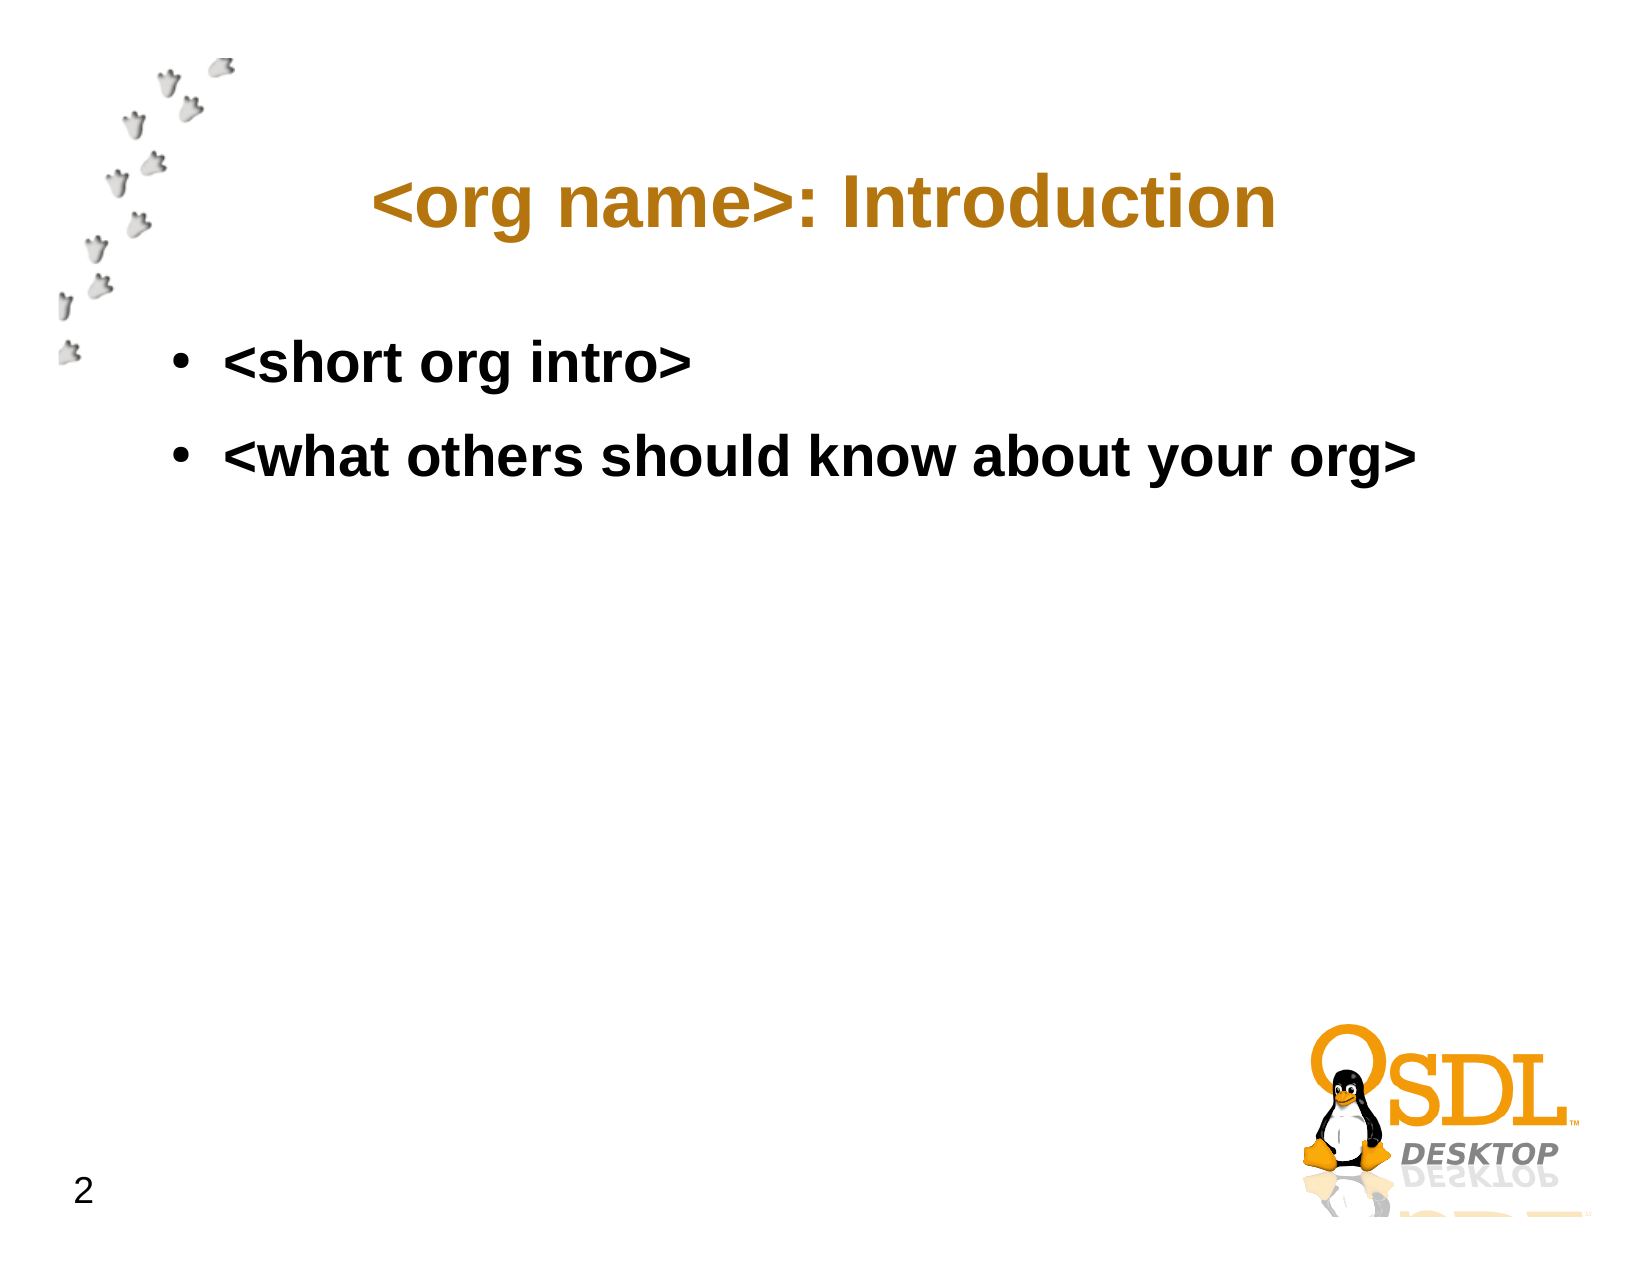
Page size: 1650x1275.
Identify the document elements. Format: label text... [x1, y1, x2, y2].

title <org name>: Introduction [135, 104, 1515, 299]
picture [1303, 1024, 1592, 1217]
picture [58, 58, 235, 430]
list <short org intro> <what others should know about your org> [135, 329, 1515, 1094]
